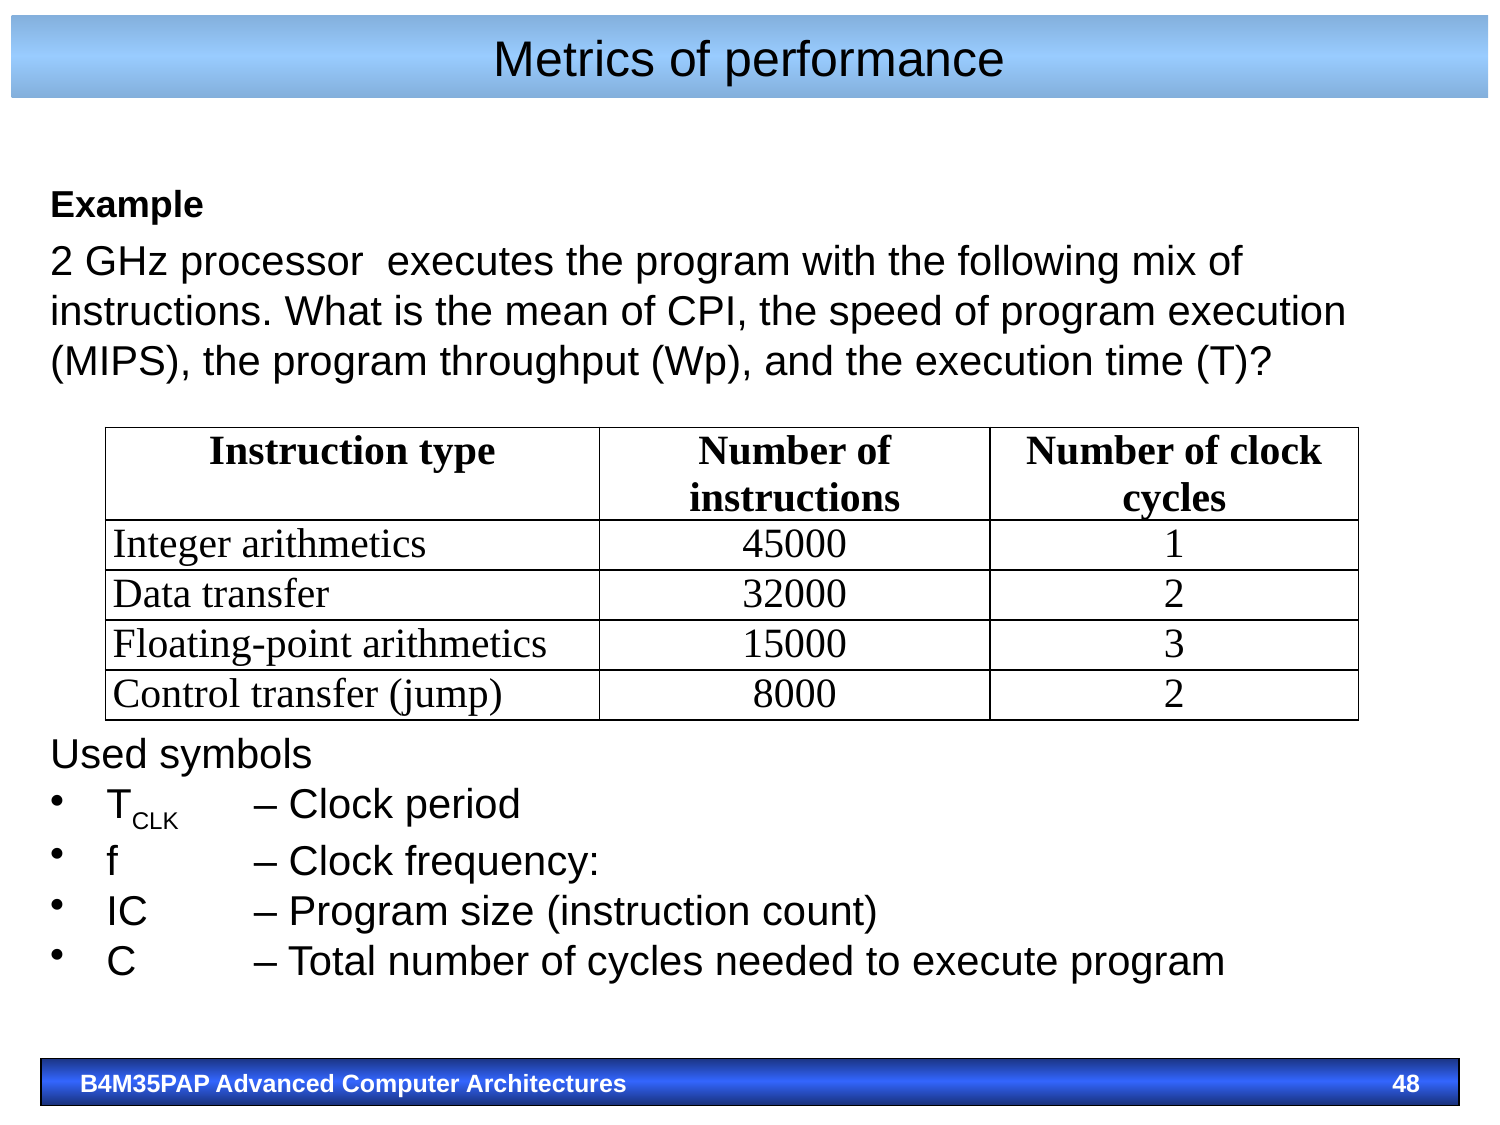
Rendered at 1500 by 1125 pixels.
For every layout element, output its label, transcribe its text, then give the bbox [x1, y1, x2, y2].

table_cell 1 [991, 521, 1358, 569]
table_cell Data transfer [106, 571, 599, 619]
list Example 2 GHz processor executes the program with the following mix of instructions. What is the mean of CPI, the speed of program execution (MIPS), the program throughput (Wp), and the execution time (T)? [35, 172, 1465, 414]
table_cell 45000 [600, 521, 989, 569]
table_header Instruction type [106, 428, 599, 519]
table_header Number of instructions [600, 428, 989, 519]
table_cell 2 [991, 671, 1358, 719]
table_cell 8000 [600, 671, 989, 719]
table_cell Integer arithmetics [106, 521, 599, 569]
table_cell Control transfer (jump) [106, 671, 599, 719]
table_cell 2 [991, 571, 1358, 619]
table_cell Floating-point arithmetics [106, 621, 599, 669]
table_cell 15000 [600, 621, 989, 669]
table_header Number of clock cycles [991, 428, 1358, 519]
table_cell 32000 [600, 571, 989, 619]
table_cell 3 [991, 621, 1358, 669]
title Metrics of performance [11, 15, 1489, 98]
list Used symbols TCLK – Clock period f – Clock frequency: IC – Program size (instruction count) C – Total number of cycles needed to execute program [35, 719, 1465, 1029]
